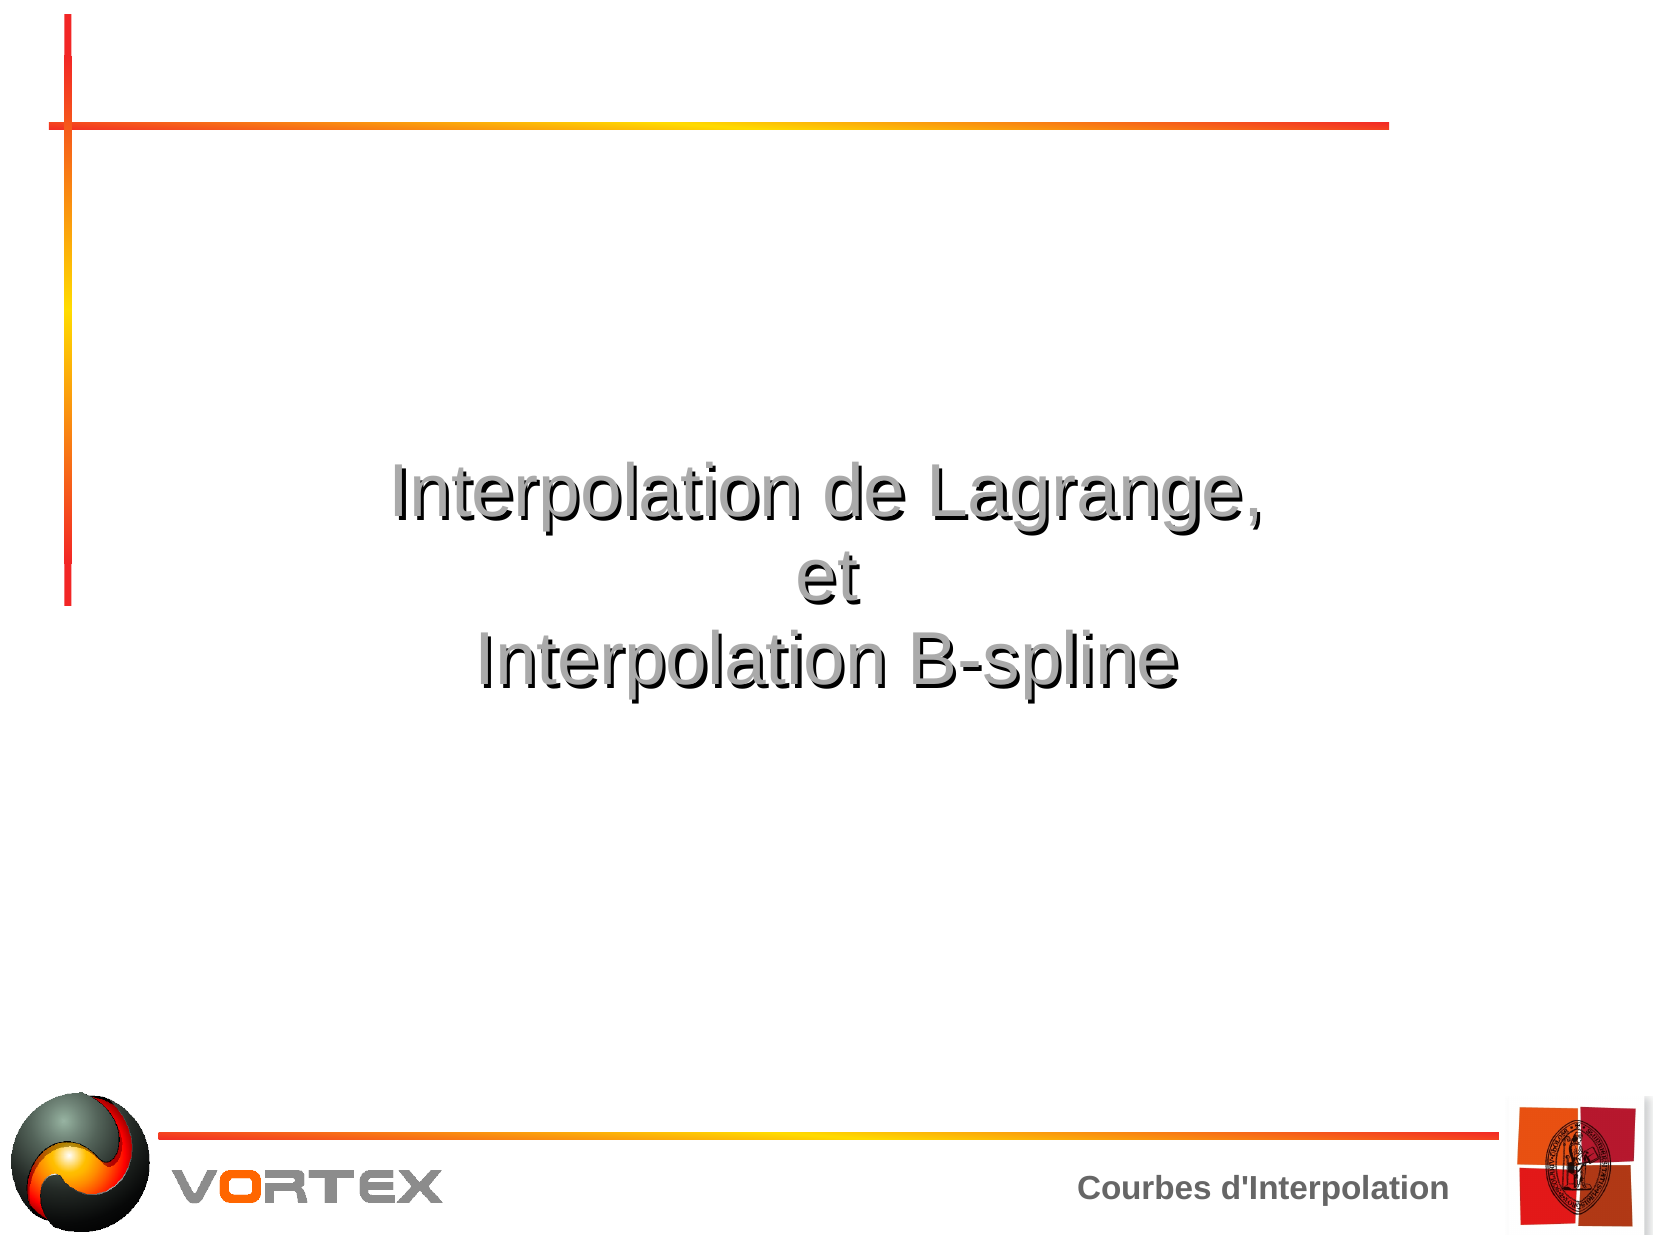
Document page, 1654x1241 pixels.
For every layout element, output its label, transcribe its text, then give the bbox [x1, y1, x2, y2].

title Interpolation de Lagrange, et Interpolation B-spline [0, 422, 1654, 728]
picture [1505, 1096, 1653, 1235]
picture [11, 1092, 443, 1232]
